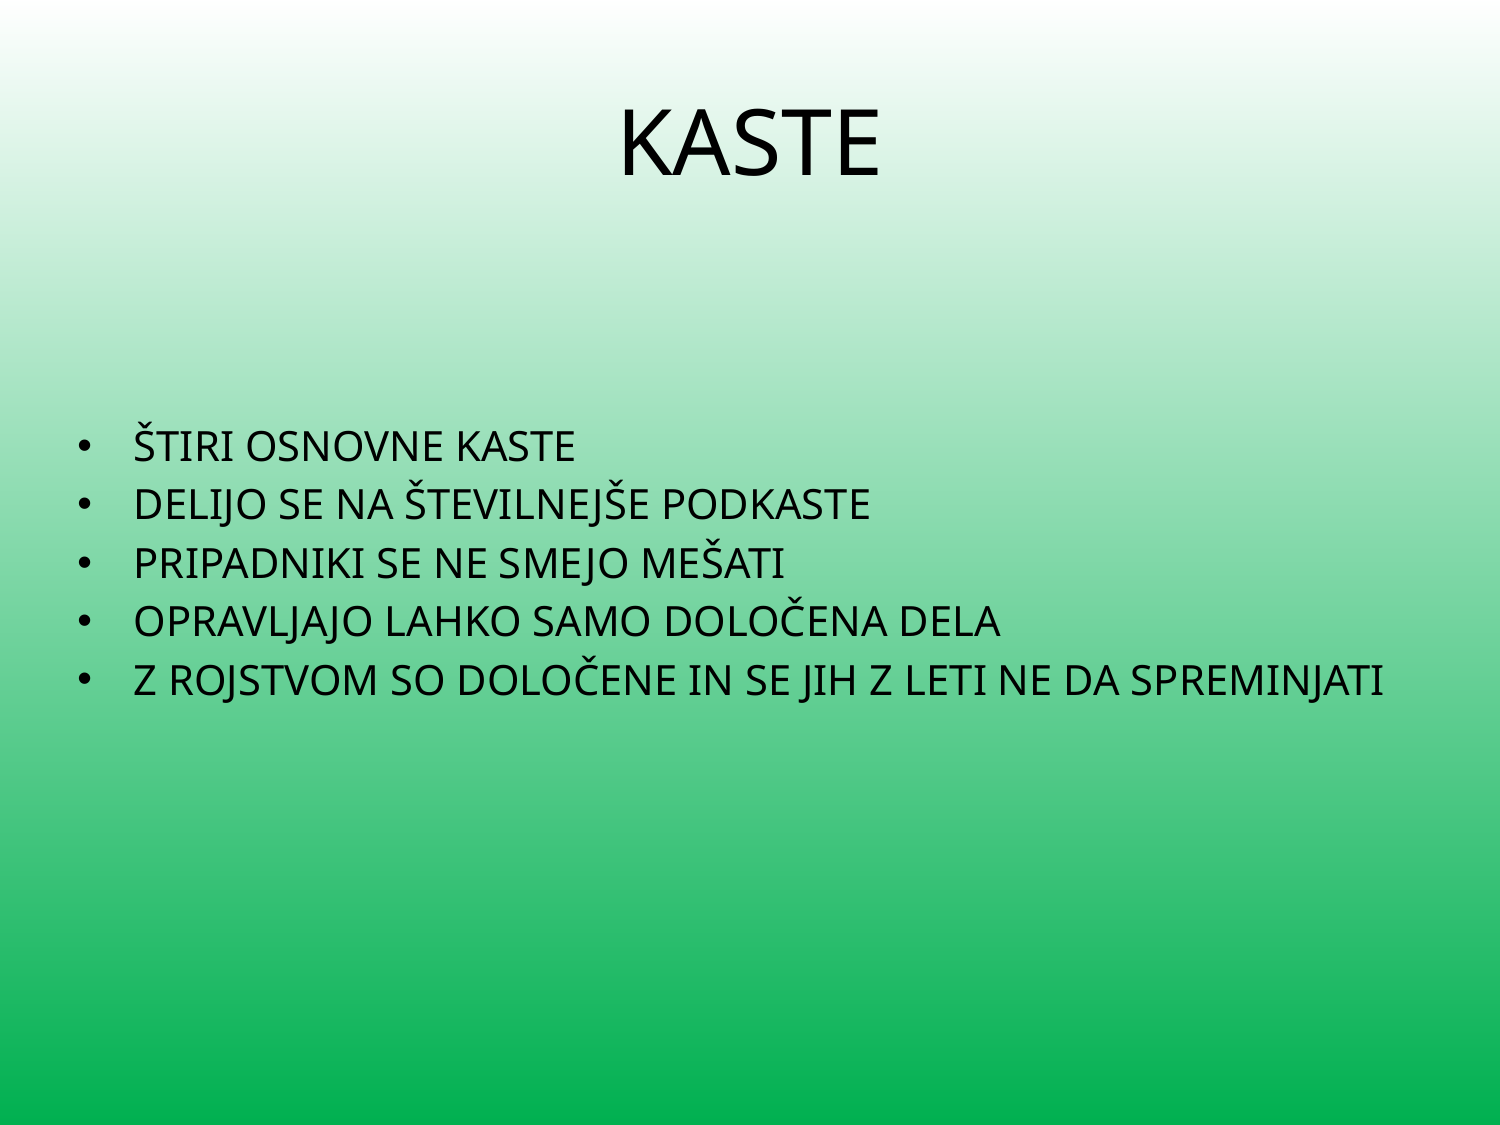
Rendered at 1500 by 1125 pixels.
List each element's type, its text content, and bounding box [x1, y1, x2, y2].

list ŠTIRI OSNOVNE KASTE DELIJO SE NA ŠTEVILNEJŠE PODKASTE PRIPADNIKI SE NE SMEJO MEŠATI OPRAVLJAJO LAHKO SAMO DOLOČENA DELA Z ROJSTVOM SO DOLOČENE IN SE JIH Z LETI NE DA SPREMINJATI [62, 412, 1413, 813]
title KASTE [75, 45, 1425, 233]
